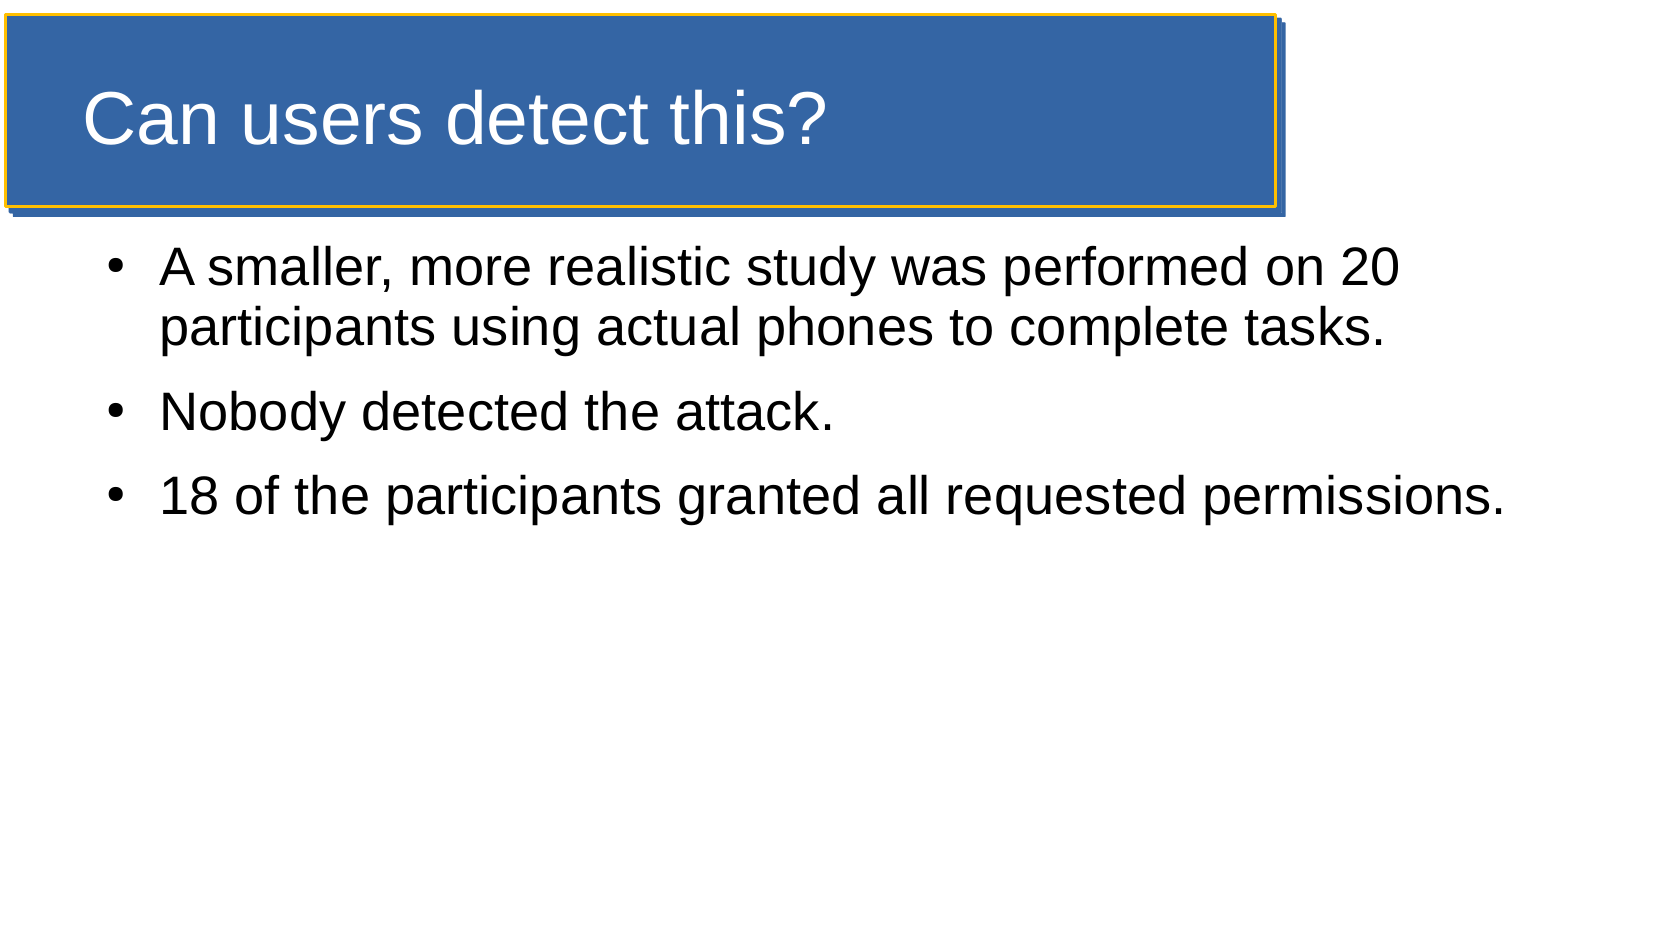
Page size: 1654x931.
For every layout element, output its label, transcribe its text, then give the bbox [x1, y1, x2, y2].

title Can users detect this? [82, 44, 1235, 192]
list A smaller, more realistic study was performed on 20 participants using actual phones to complete tasks. Nobody detected the attack. 18 of the participants granted all requested permissions. [88, 236, 1565, 798]
